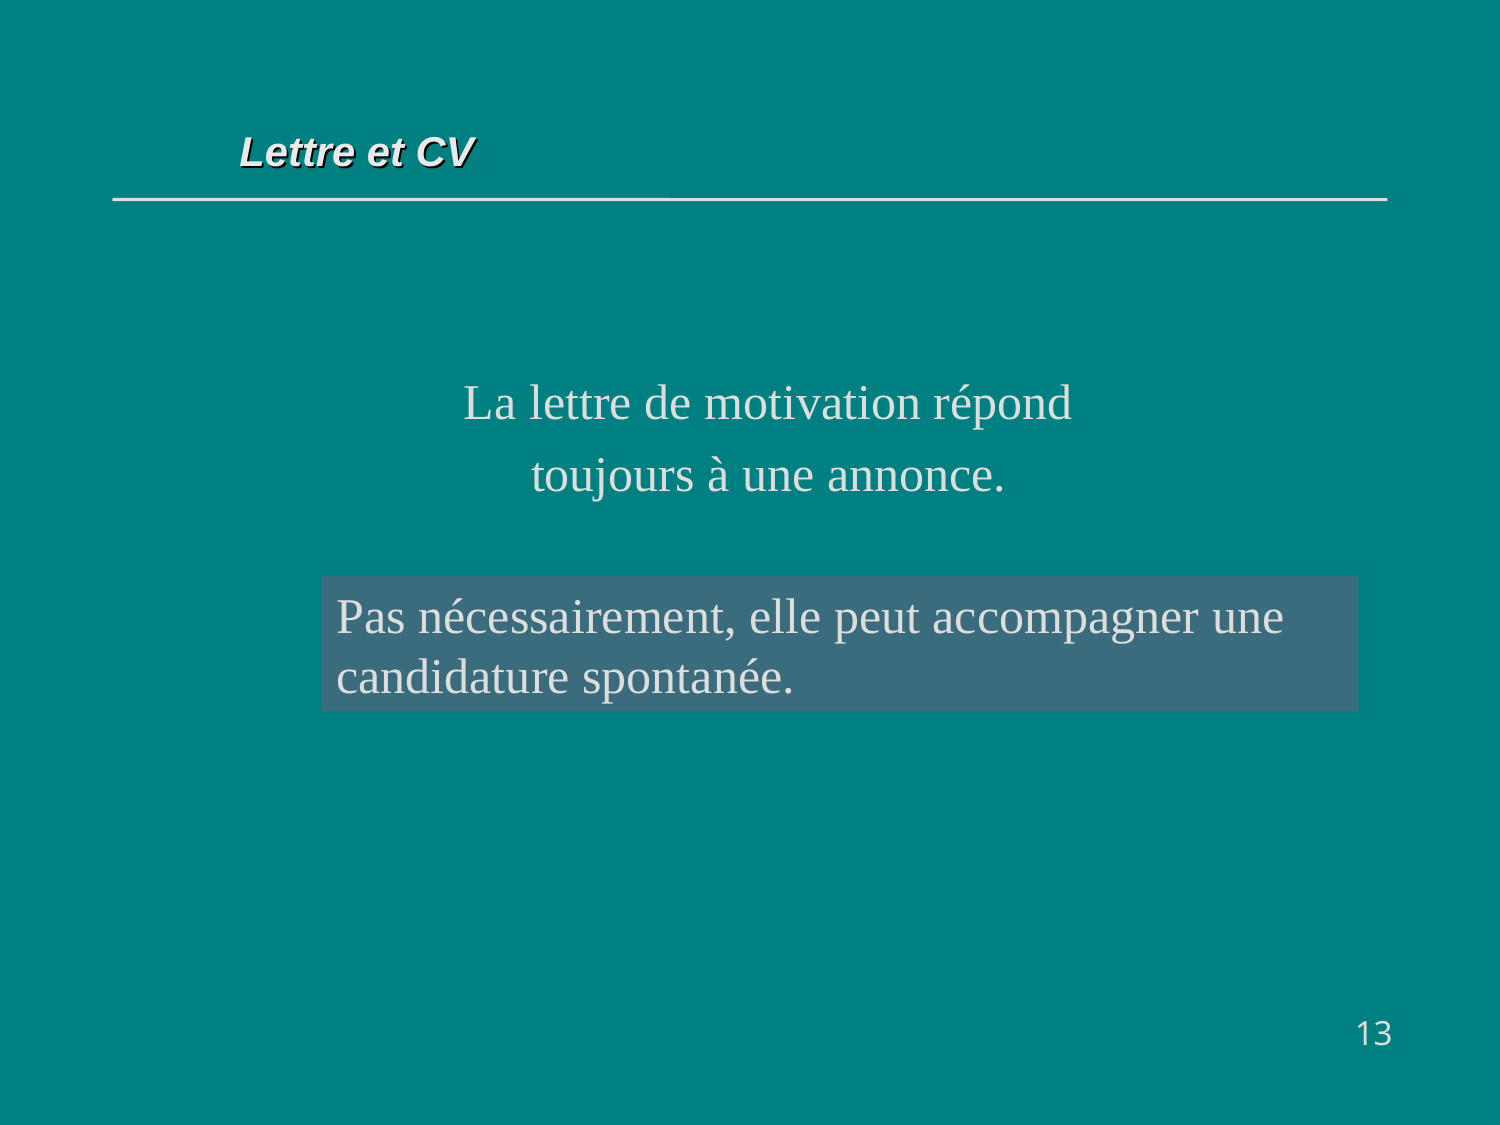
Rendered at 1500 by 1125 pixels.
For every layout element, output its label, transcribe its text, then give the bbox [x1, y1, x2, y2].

text_box La lettre de motivation répond toujours à une annonce. V/F [174, 349, 1376, 630]
text_box Pas nécessairement, elle peut accompagner une candidature spontanée. [321, 575, 1359, 712]
text_box Lettre et CV [224, 116, 489, 183]
